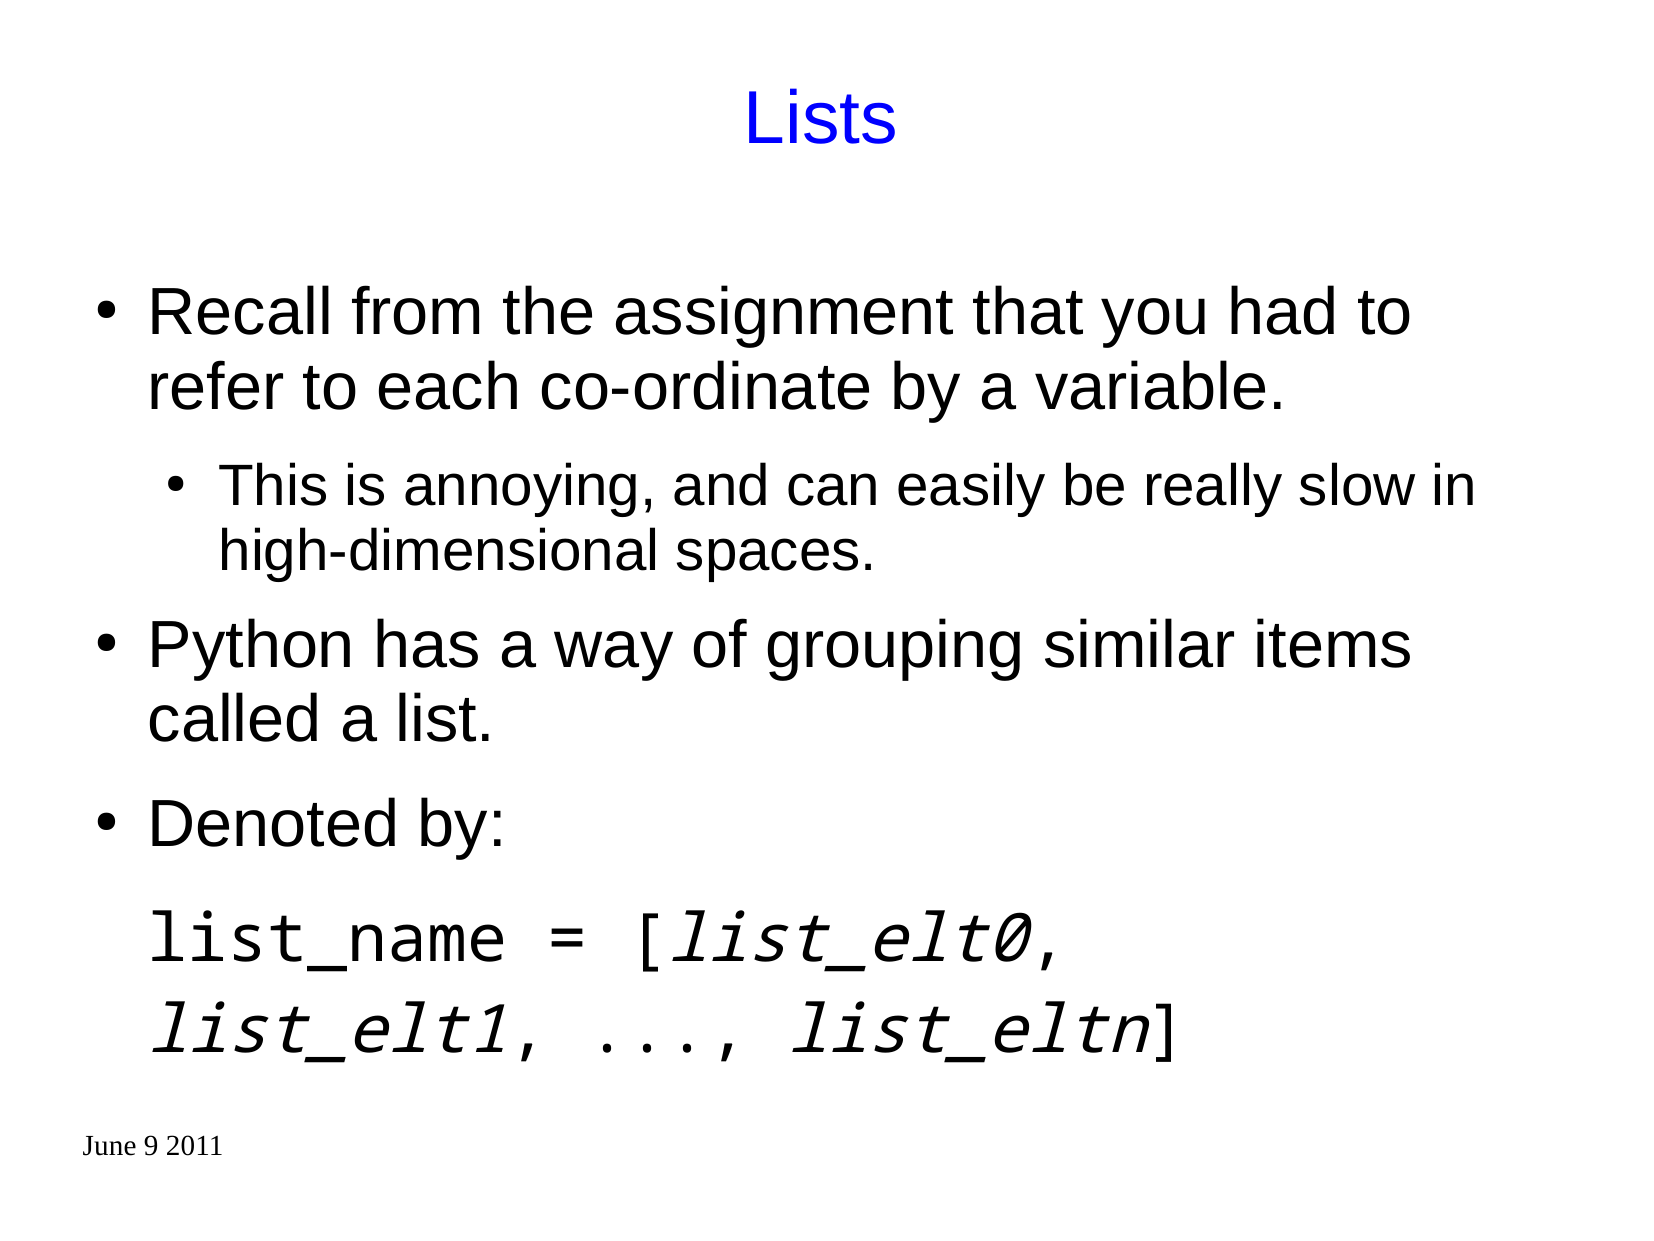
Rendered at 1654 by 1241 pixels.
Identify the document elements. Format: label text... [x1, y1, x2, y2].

title Lists [76, 58, 1565, 178]
list Recall from the assignment that you had to refer to each co-ordinate by a variable. This is annoying, and can easily be really slow in high-dimensional spaces. Python has a way of grouping similar items called a list. Denoted by: list_name = [list_elt0, list_elt1, ..., list_eltn] [76, 274, 1565, 1093]
